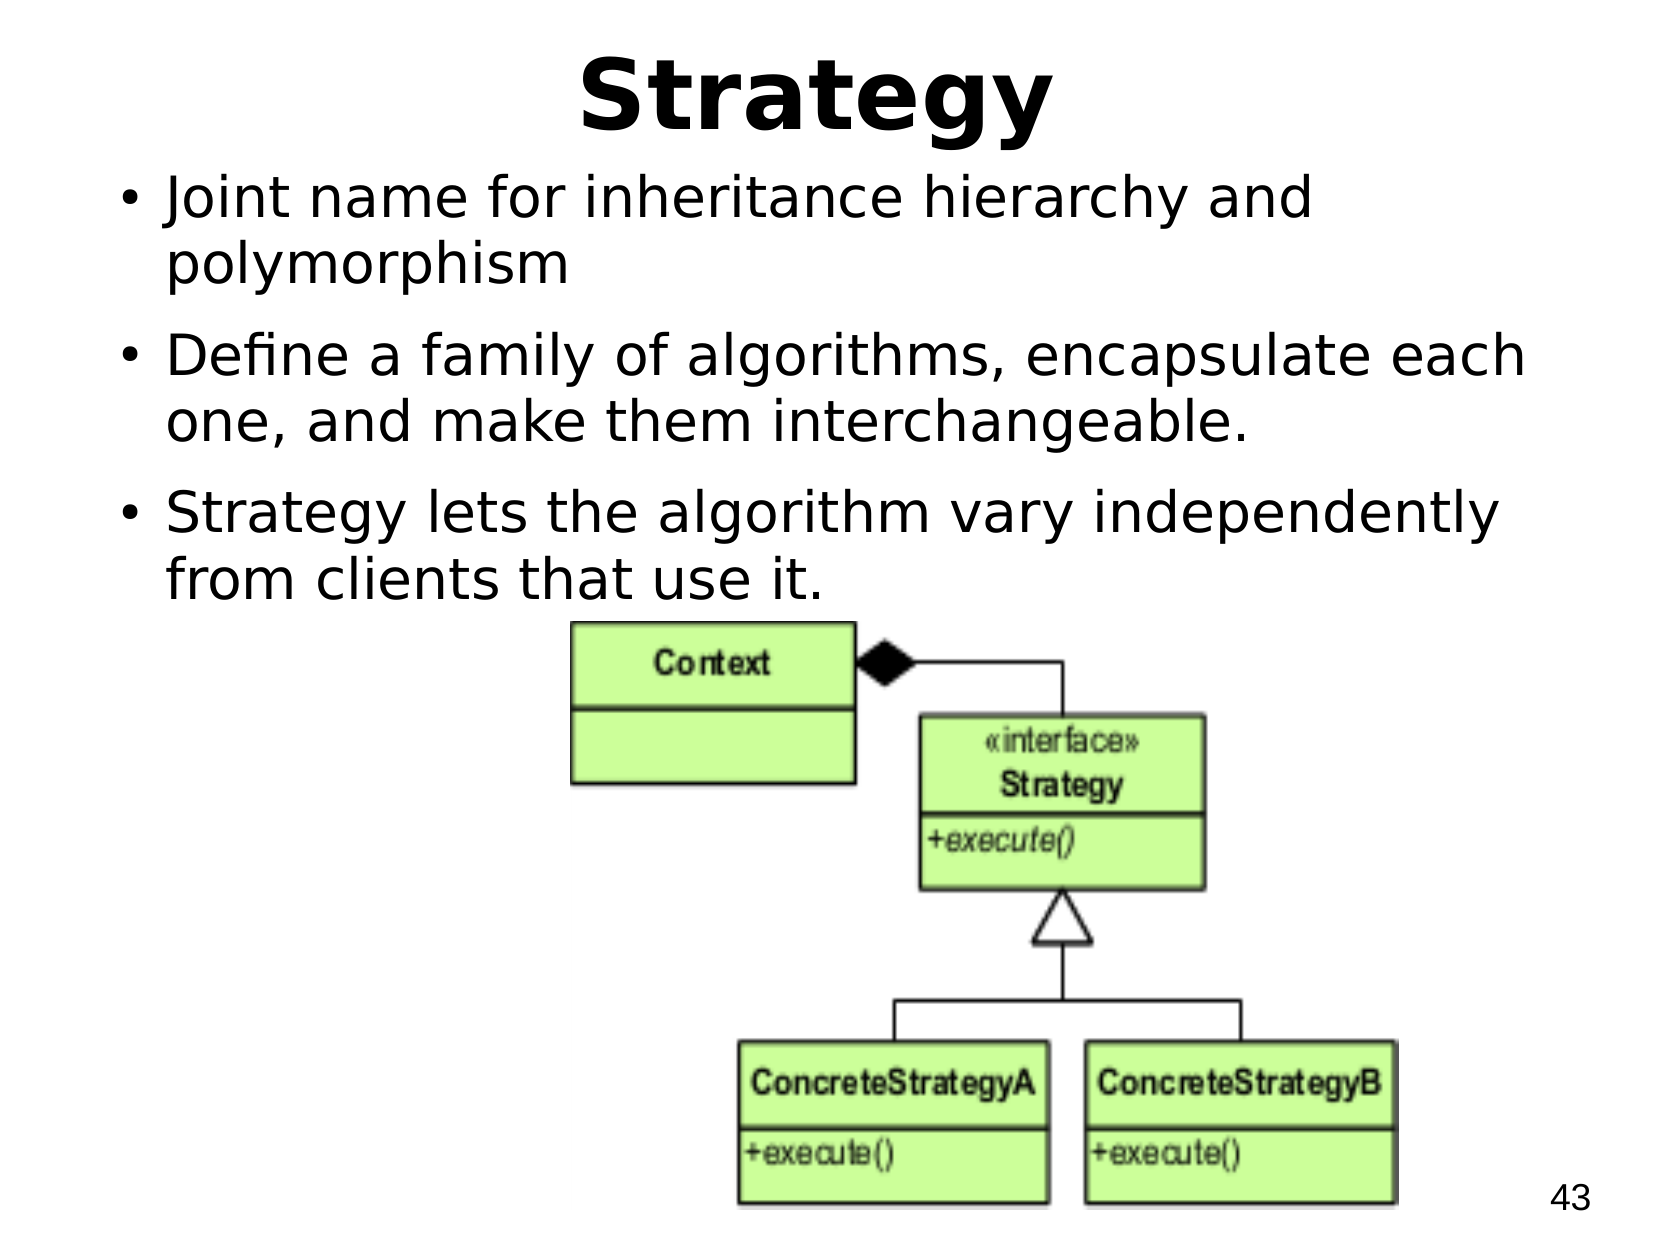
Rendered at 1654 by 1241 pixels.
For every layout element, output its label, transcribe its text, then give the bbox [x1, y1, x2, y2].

picture [570, 621, 1399, 1210]
title Strategy [71, 38, 1561, 153]
list Joint name for inheritance hierarchy and polymorphism Define a family of algorithms, encapsulate each one, and make them interchangeable. Strategy lets the algorithm vary independently from clients that use it. [105, 165, 1594, 616]
